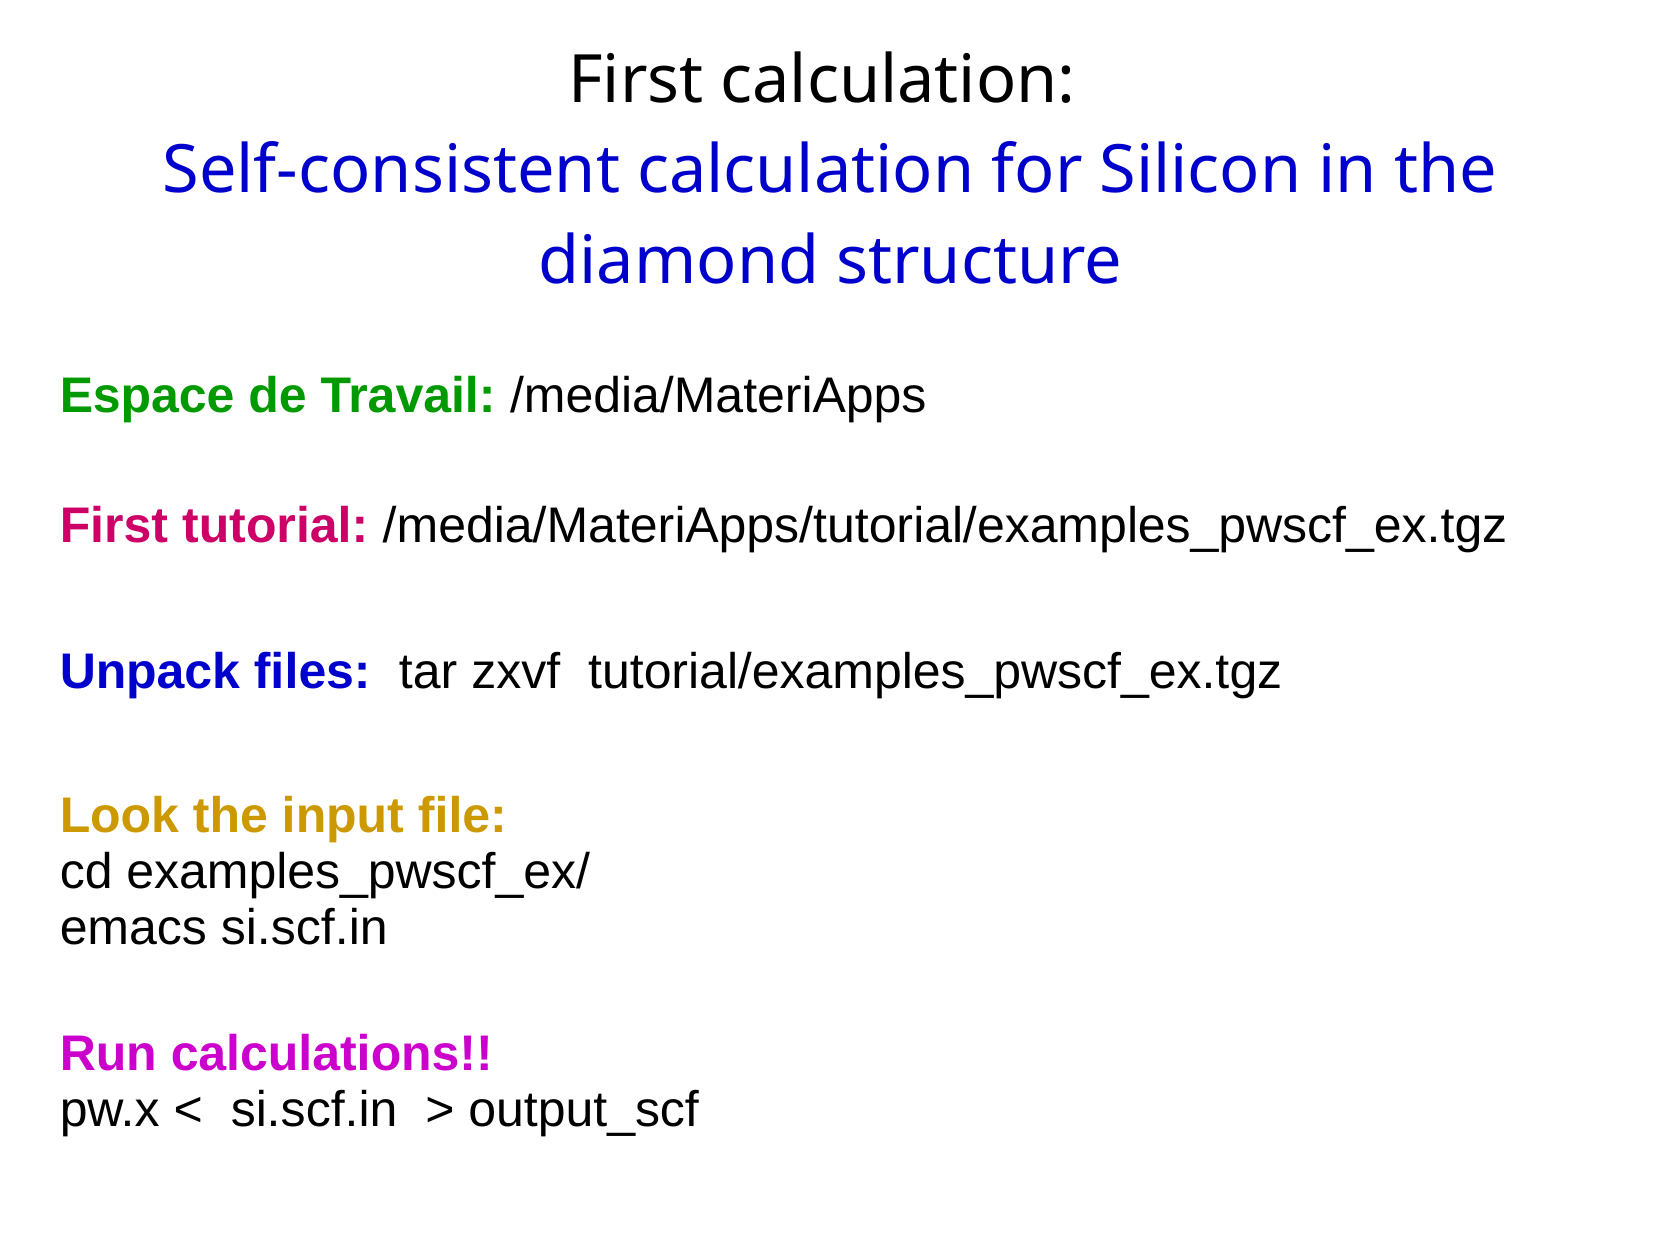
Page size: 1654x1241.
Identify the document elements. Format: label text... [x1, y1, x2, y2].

text_box Unpack files: tar zxvf tutorial/examples_pwscf_ex.tgz [45, 636, 1561, 712]
text_box Look the input file: cd examples_pwscf_ex/ emacs si.scf.in [45, 780, 1561, 963]
text_box Run calculations!! pw.x < si.scf.in > output_scf [45, 1017, 1561, 1145]
title First calculation: Self-consistent calculation for Silicon in the diamond structure [86, 24, 1576, 310]
text_box First tutorial: /media/MateriApps/tutorial/examples_pwscf_ex.tgz [45, 490, 1561, 566]
text_box Espace de Travail: /media/MateriApps [45, 360, 1006, 436]
